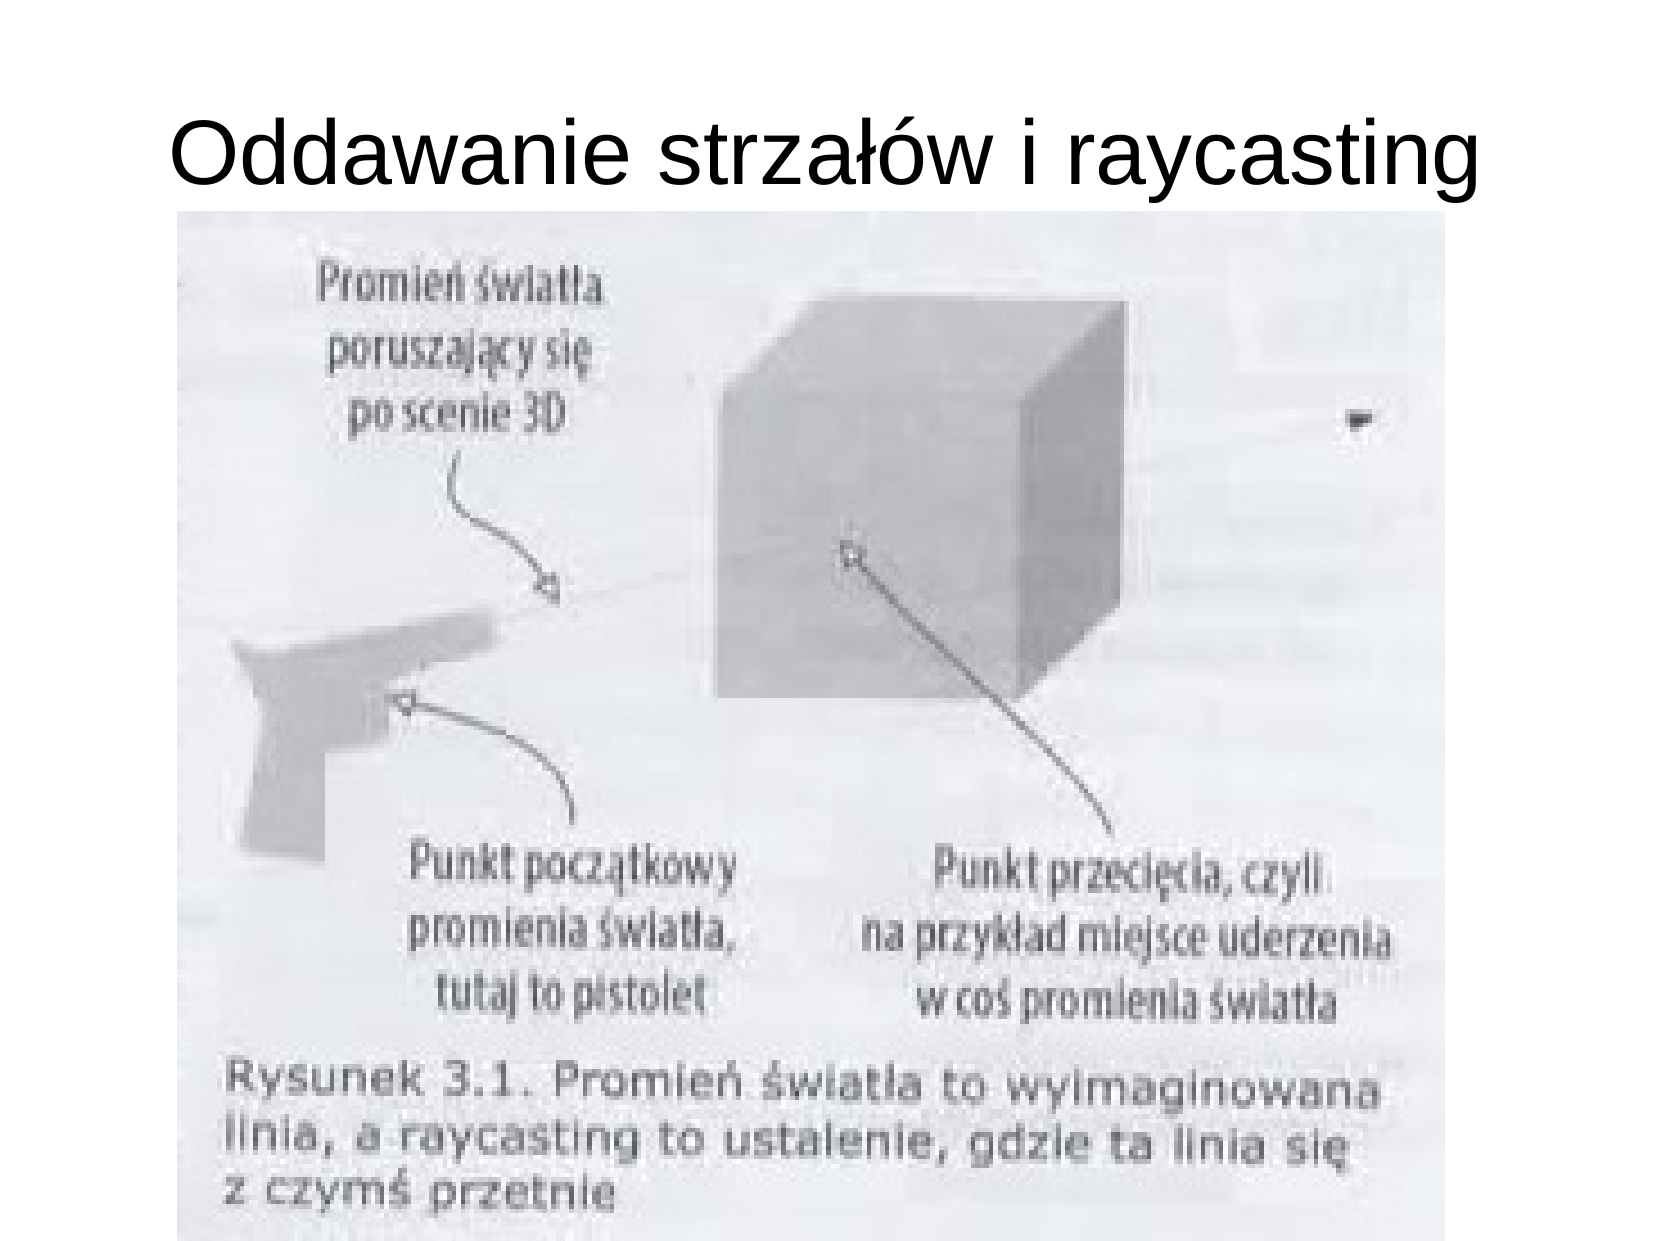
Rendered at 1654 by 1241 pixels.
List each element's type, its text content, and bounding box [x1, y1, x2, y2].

title Oddawanie strzałów i raycasting [82, 49, 1571, 257]
picture [177, 211, 1445, 1241]
